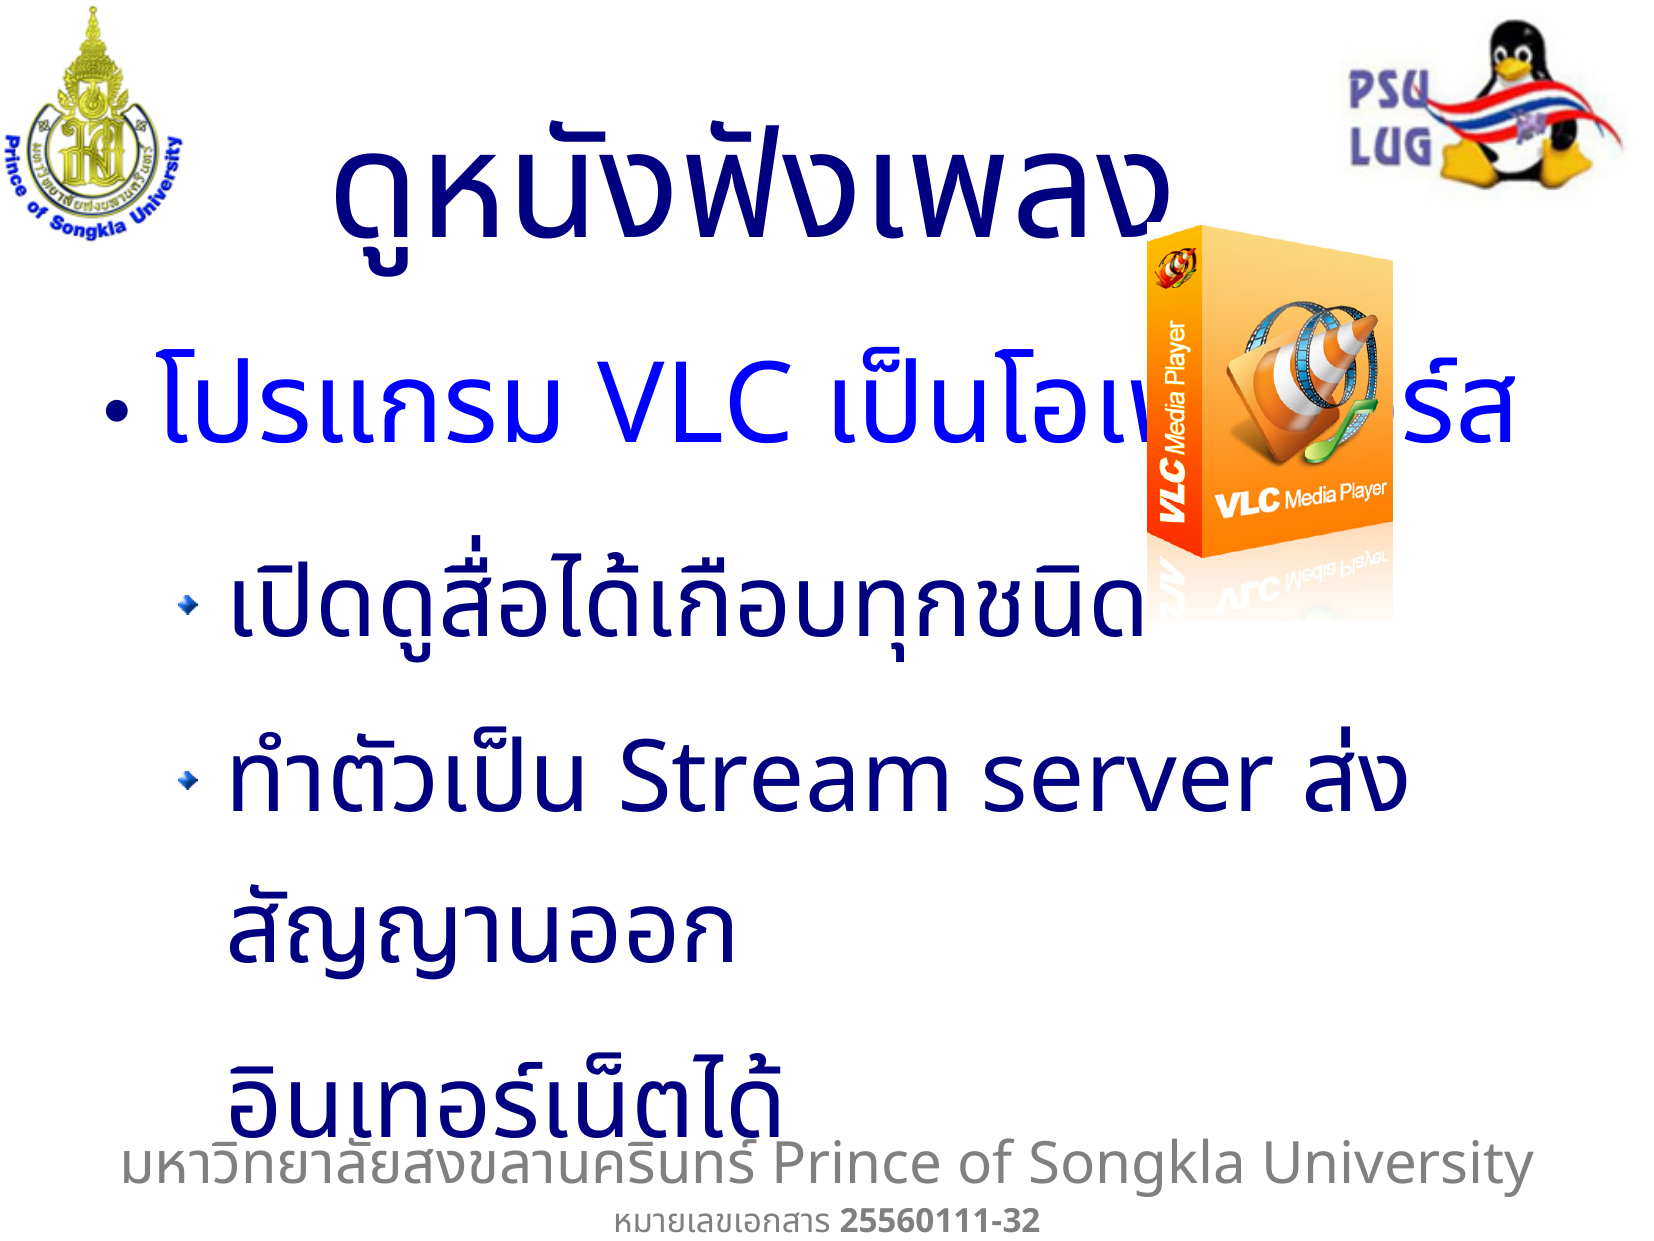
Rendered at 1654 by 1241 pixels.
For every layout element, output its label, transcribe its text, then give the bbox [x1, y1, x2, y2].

picture [1147, 222, 1393, 621]
list โปรแกรม VLC เป็นโอเพนซอร์ส เปิดดูสื่อได้เกือบทุกชนิด ทำตัวเป็น Stream server ส่งสัญญานออก อินเทอร์เน็ตได้ [84, 322, 1573, 1127]
title ดูหนังฟังเพลง [206, 0, 1299, 322]
picture [1328, 10, 1642, 207]
picture [0, 0, 185, 247]
